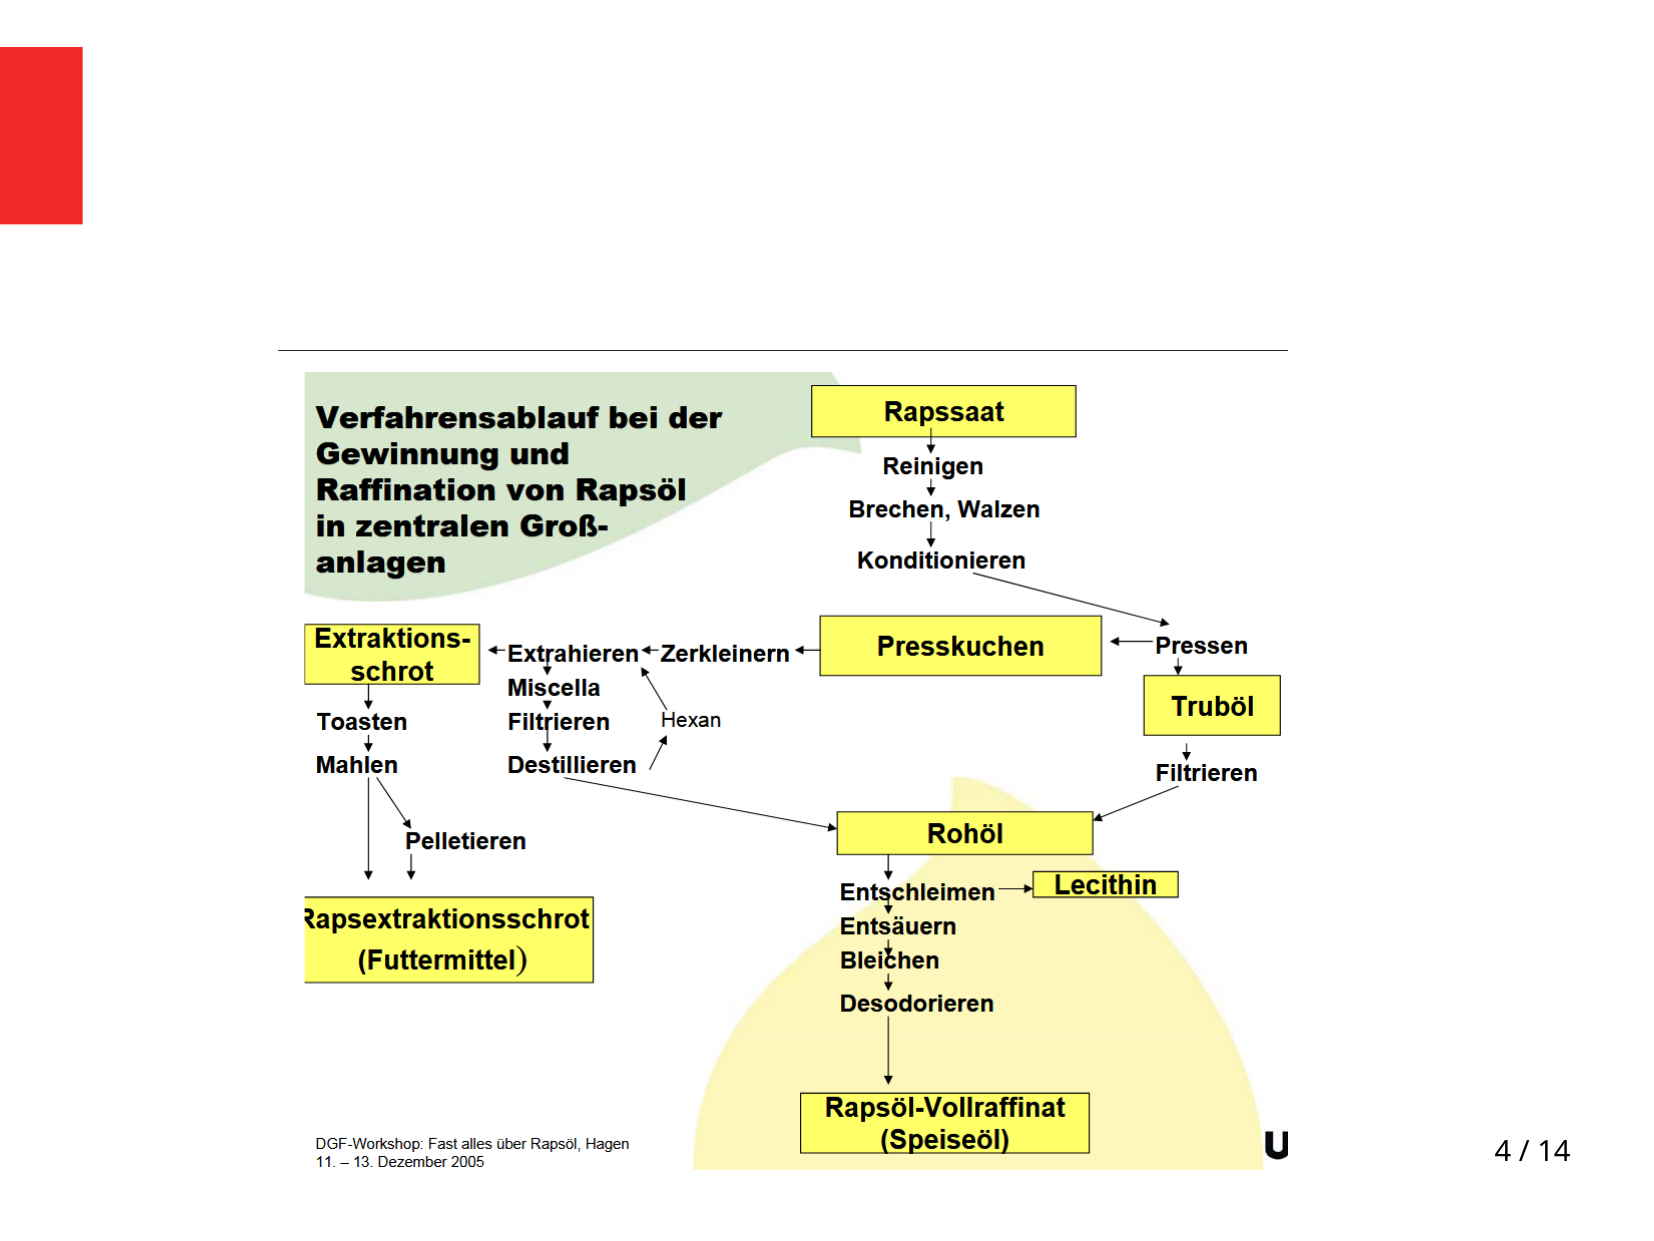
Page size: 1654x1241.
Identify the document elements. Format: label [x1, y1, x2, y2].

picture [278, 350, 1288, 1170]
